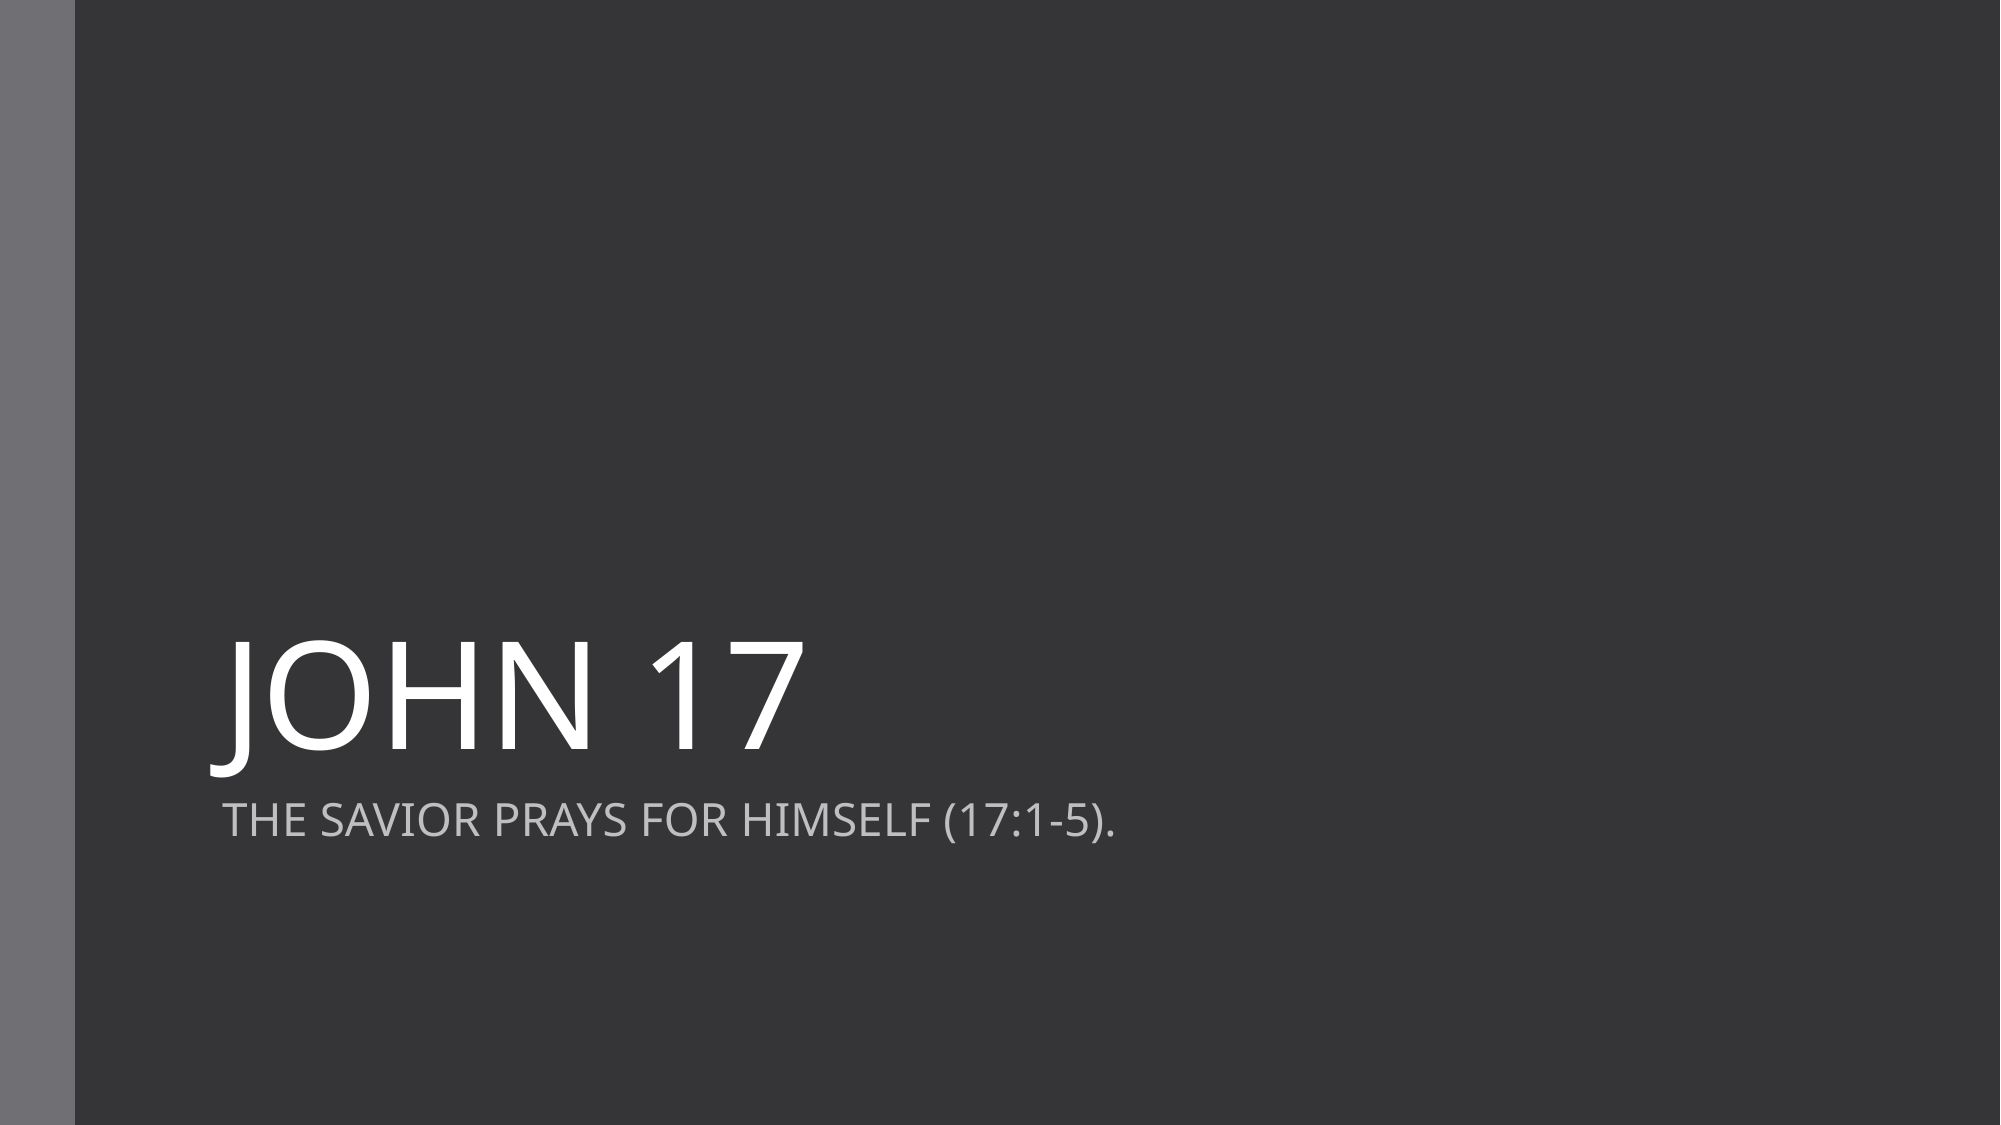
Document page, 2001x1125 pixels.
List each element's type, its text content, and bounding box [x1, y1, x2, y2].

subtitle THE SAVIOR PRAYS FOR HIMSELF (17:1-5). [206, 787, 1752, 1066]
title JOHN 17 [206, 124, 1752, 787]
